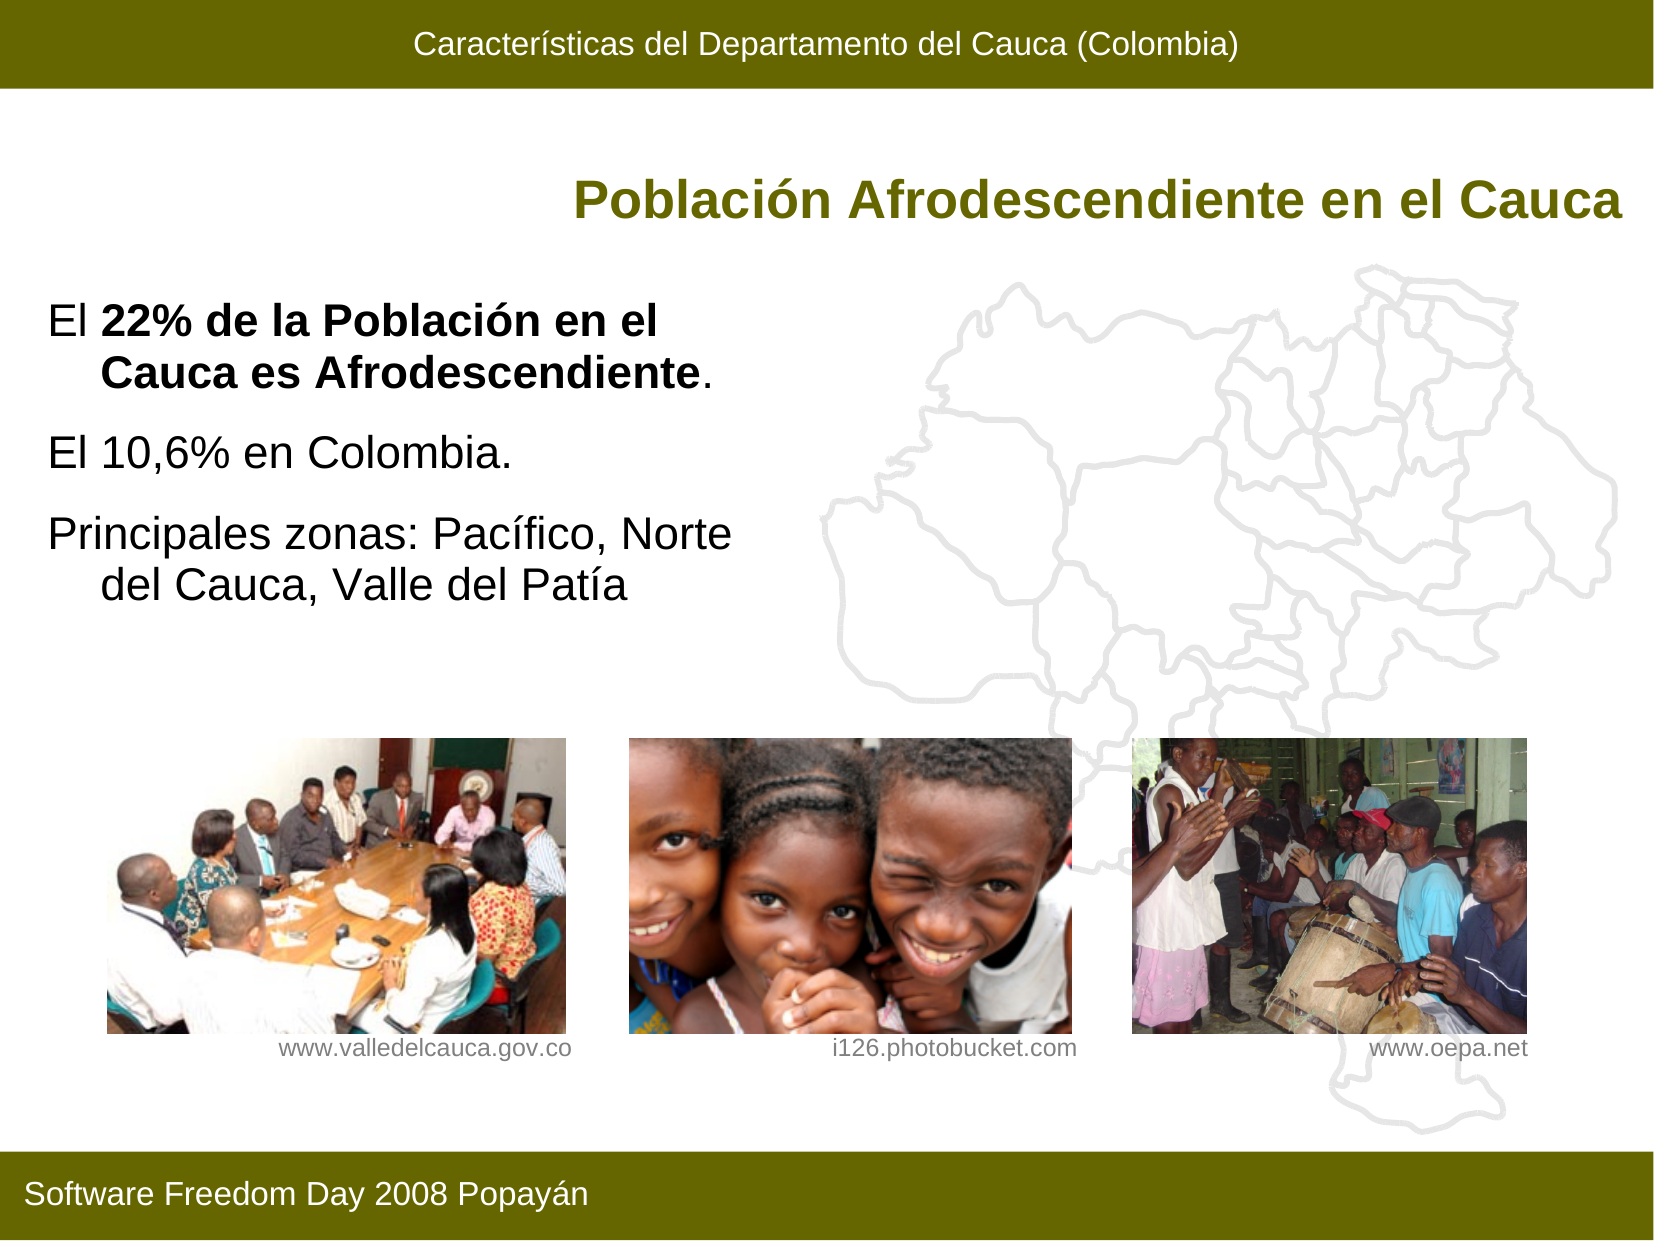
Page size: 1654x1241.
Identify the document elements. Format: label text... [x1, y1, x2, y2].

title Población Afrodescendiente en el Cauca [147, 147, 1625, 252]
picture [1132, 738, 1527, 1034]
picture [629, 738, 1072, 1034]
text_box www.valledelcauca.gov.co [278, 1033, 568, 1062]
text_box i126.photobucket.com [832, 1033, 1074, 1062]
list El 22% de la Población en el Cauca es Afrodescendiente. El 10,6% en Colombia. Principales zonas: Pacífico, Norte del Cauca, Valle del Patía [29, 295, 785, 1122]
picture [107, 738, 566, 1034]
text_box www.oepa.net [1369, 1033, 1526, 1062]
